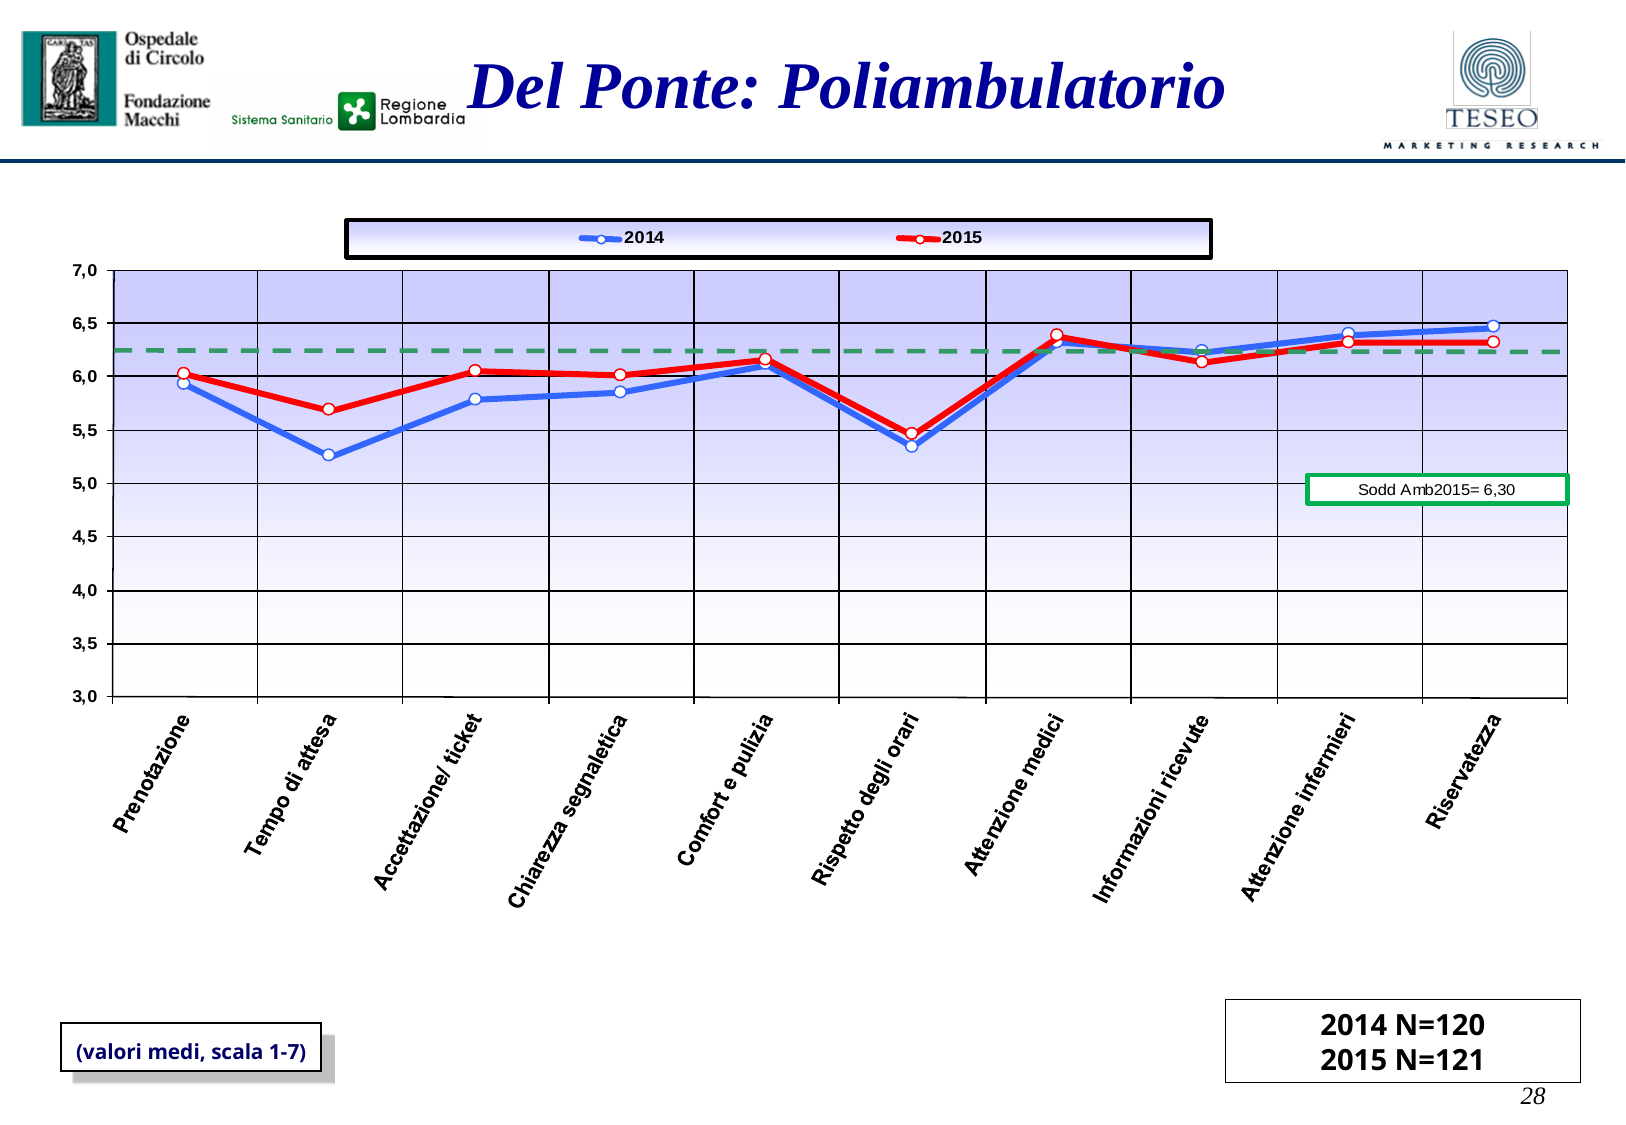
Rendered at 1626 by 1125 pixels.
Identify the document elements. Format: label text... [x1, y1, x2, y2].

picture [0, 208, 1581, 1083]
text_box Del Ponte: Poliambulatorio [304, 18, 1392, 144]
picture [1381, 31, 1604, 149]
picture [21, 31, 483, 149]
